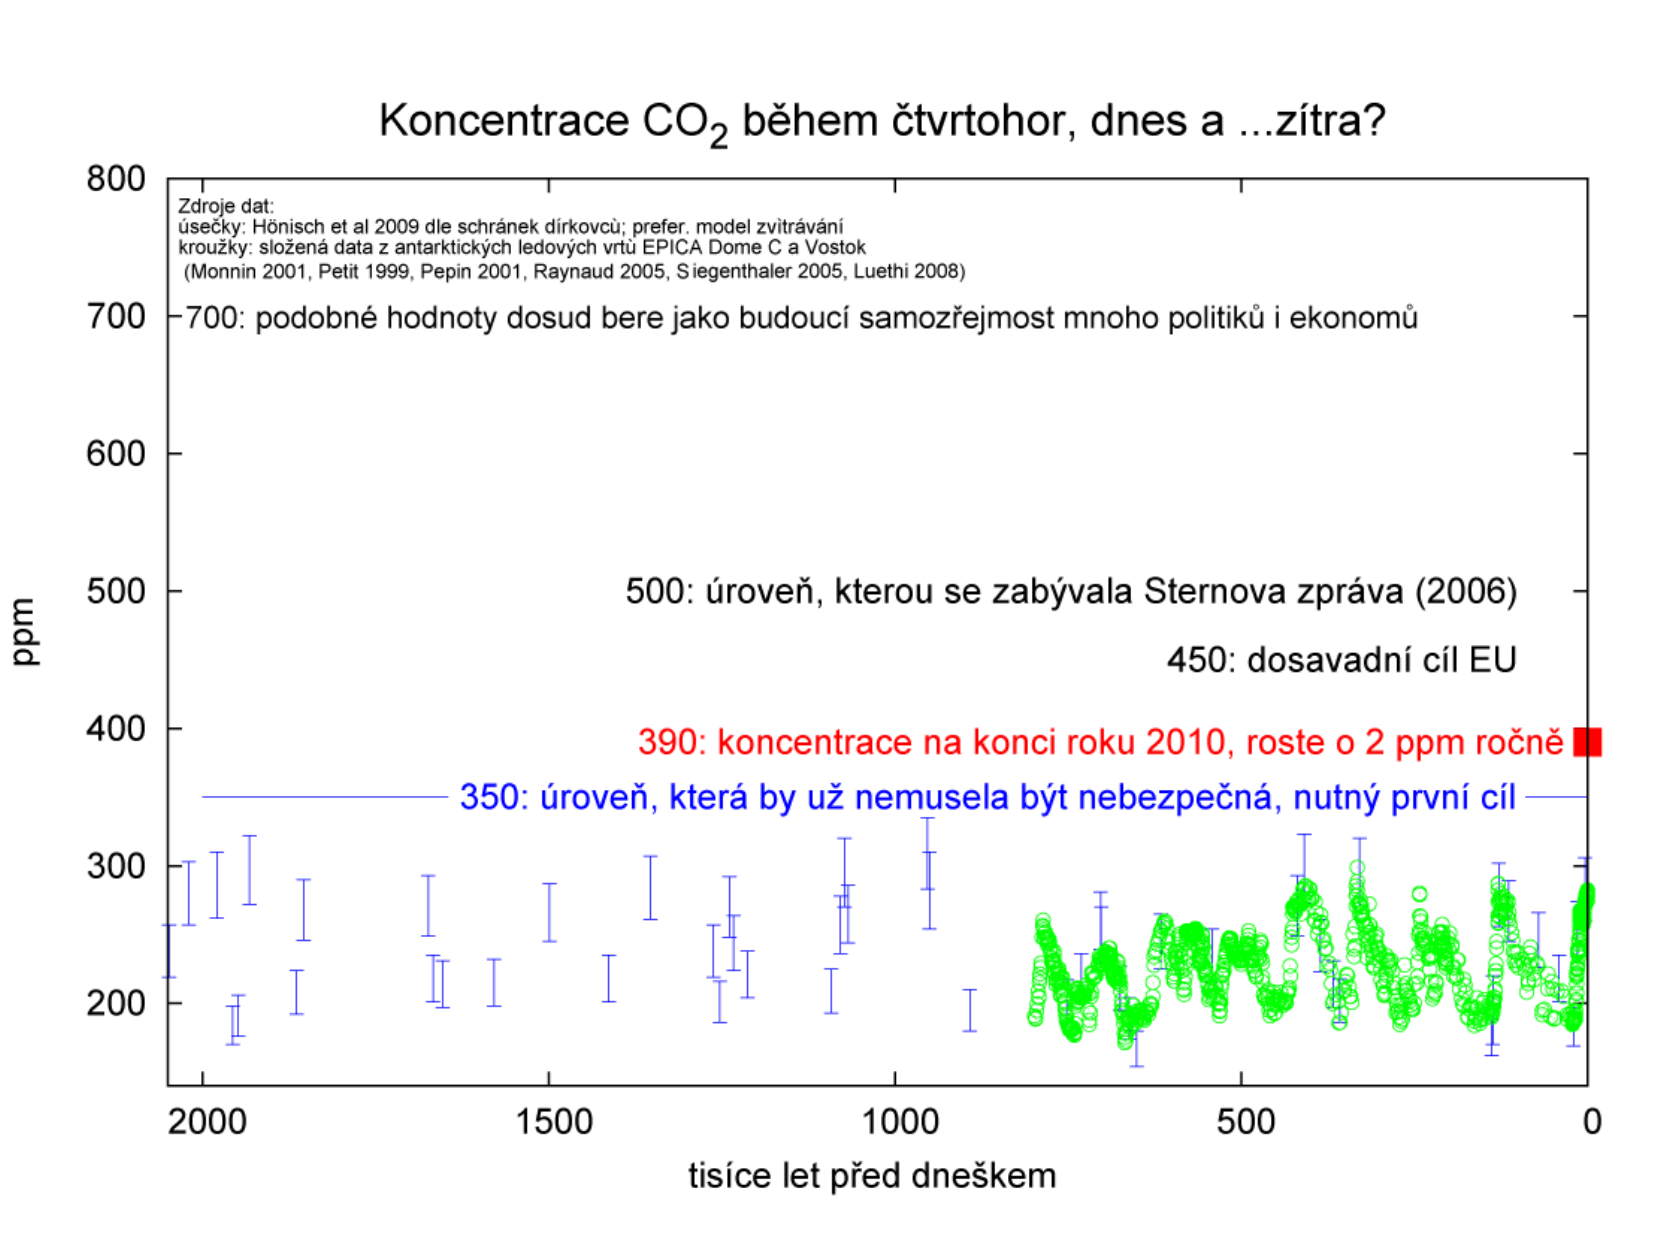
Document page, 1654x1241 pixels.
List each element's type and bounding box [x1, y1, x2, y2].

picture [0, 97, 1654, 1200]
